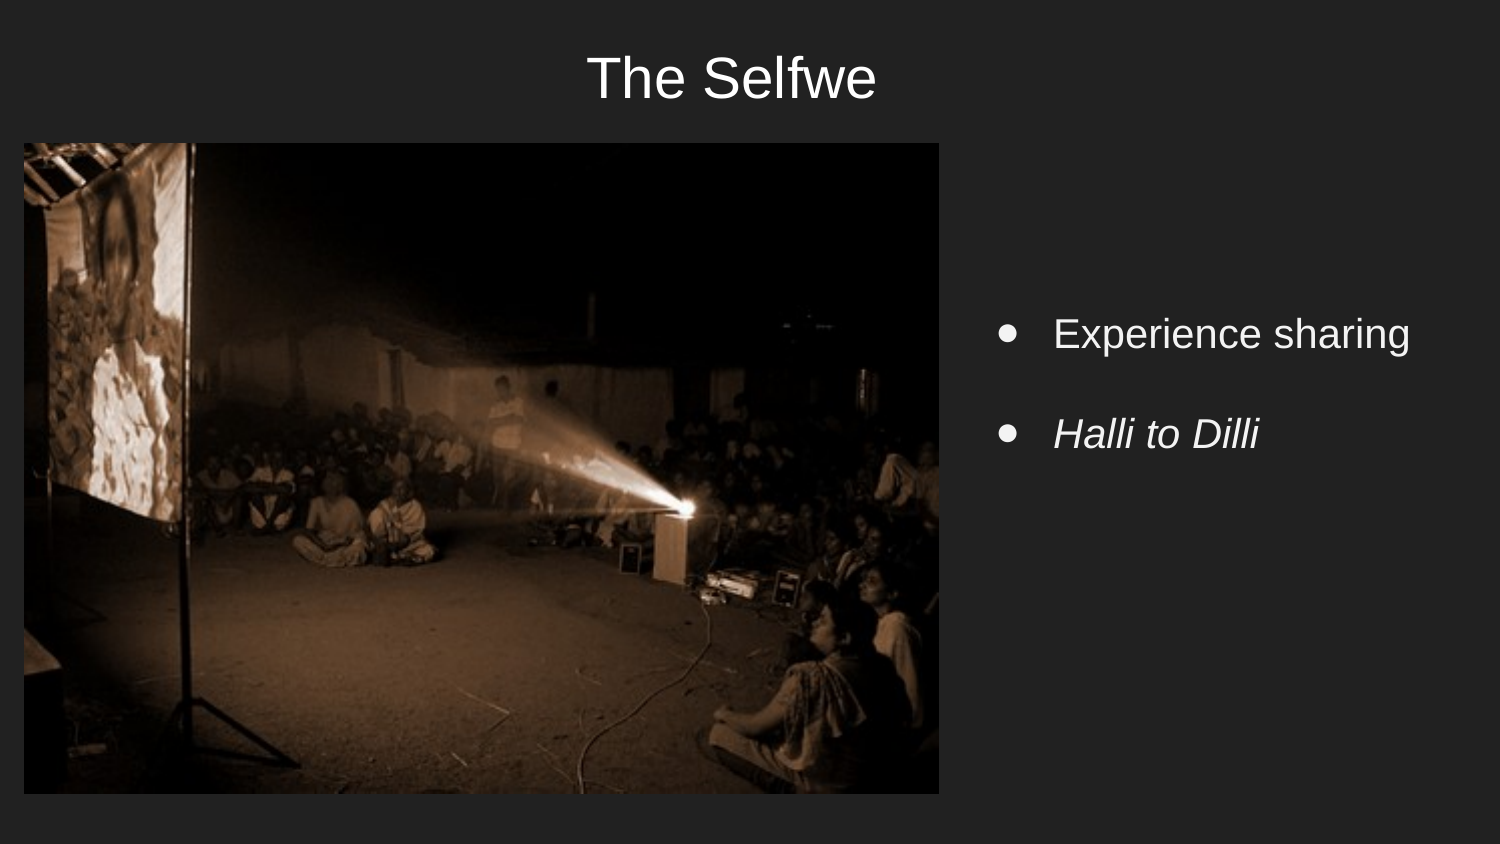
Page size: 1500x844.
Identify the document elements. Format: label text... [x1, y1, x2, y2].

picture [24, 143, 939, 794]
title The Selfwe [33, 25, 1431, 119]
text_box Experience sharing Halli to Dilli [963, 291, 1431, 721]
